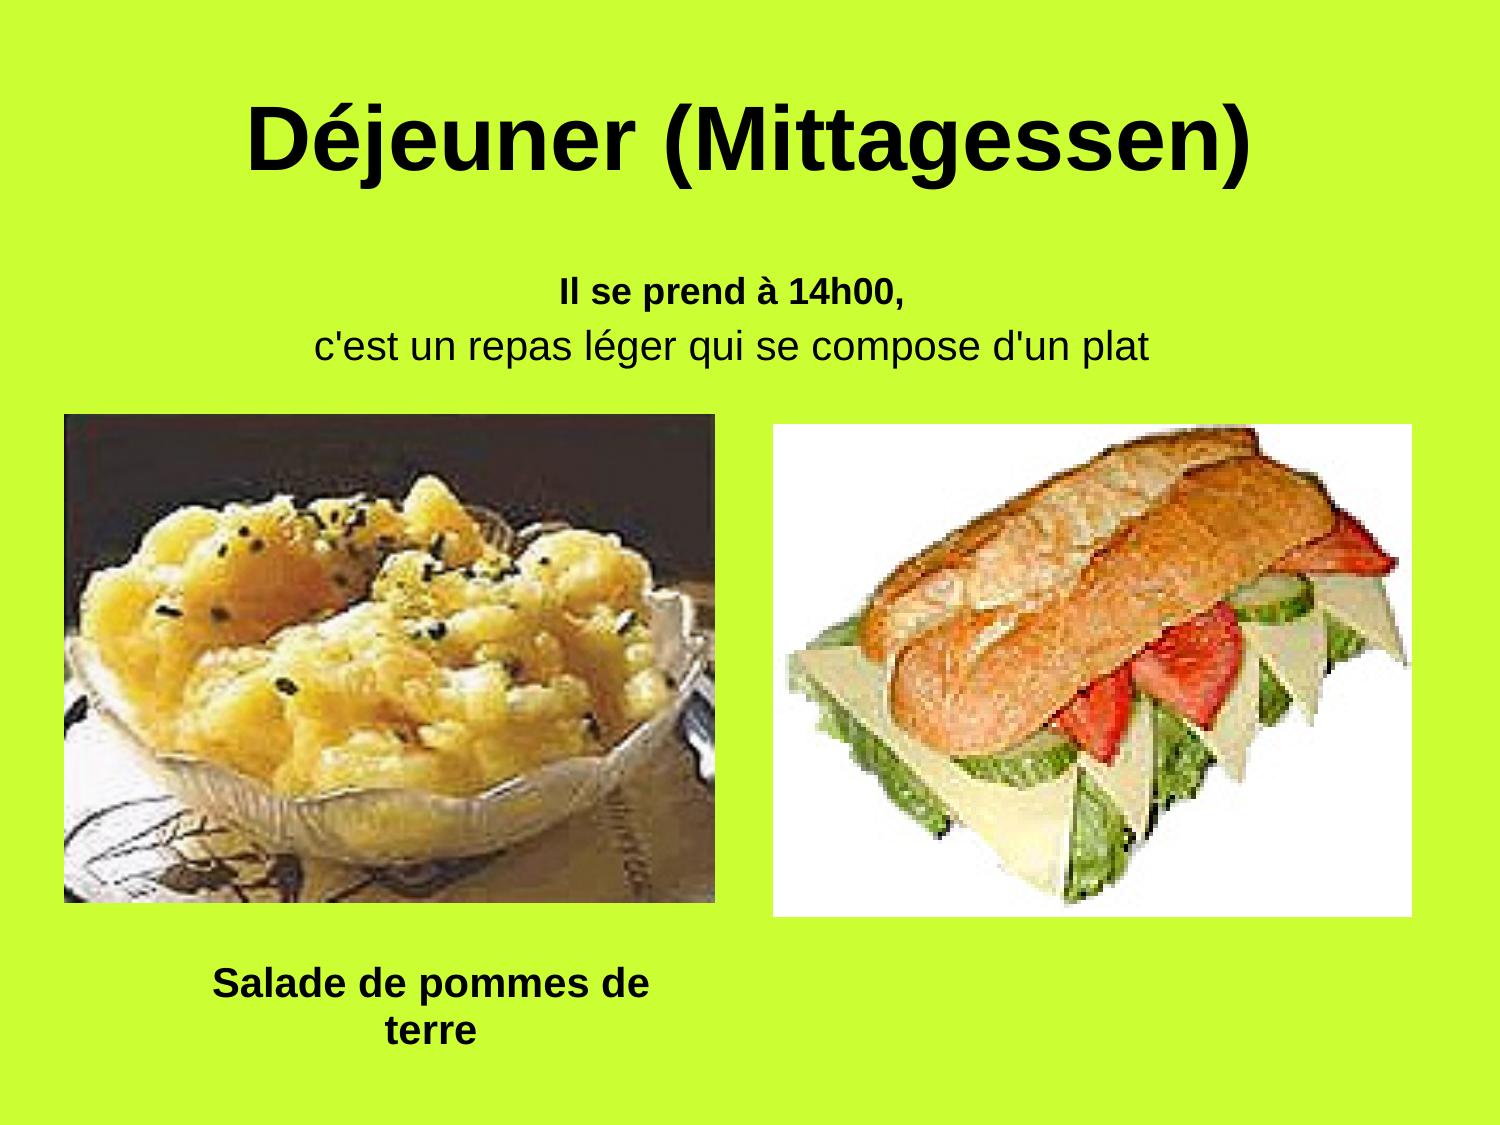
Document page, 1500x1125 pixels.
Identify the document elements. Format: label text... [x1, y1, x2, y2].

picture [64, 414, 715, 903]
picture [773, 424, 1412, 917]
list Il se prend à 14h00, c'est un repas léger qui se compose d'un plat [75, 262, 1400, 1083]
text_box Salade de pommes de terre [147, 952, 715, 1061]
title Déjeuner (Mittagessen) [75, 45, 1426, 233]
